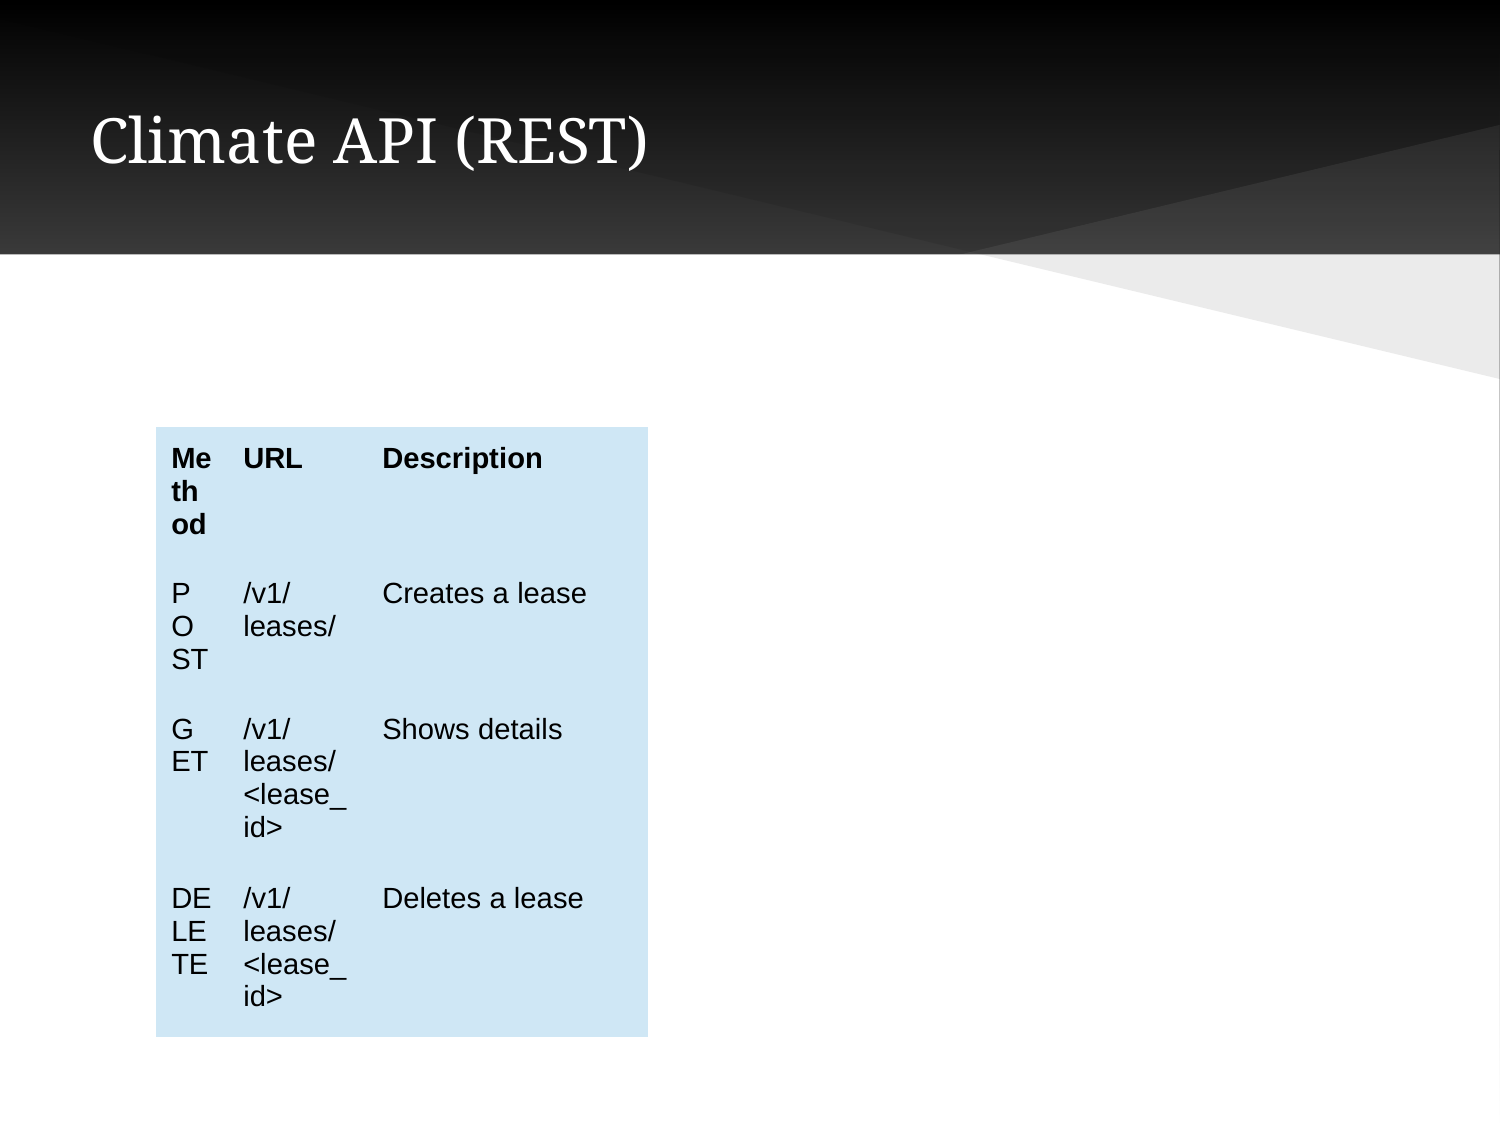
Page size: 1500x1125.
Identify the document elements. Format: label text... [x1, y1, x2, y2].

table_cell POST [156, 563, 228, 698]
table_cell /v1/leases/<lease_id> [228, 867, 367, 1037]
table_cell Deletes a lease [367, 867, 648, 1037]
table_cell /v1/leases/ [228, 563, 367, 698]
table_header URL [228, 427, 367, 563]
table_cell GET [156, 698, 228, 867]
table_cell Creates a lease [367, 563, 648, 698]
table_header Method [156, 427, 228, 563]
title Climate API (REST) [75, 45, 1425, 233]
table_cell /v1/leases/<lease_id> [228, 698, 367, 867]
table_cell Shows details [367, 698, 648, 867]
table_cell DELETE [156, 867, 228, 1037]
table_header Description [367, 427, 648, 563]
